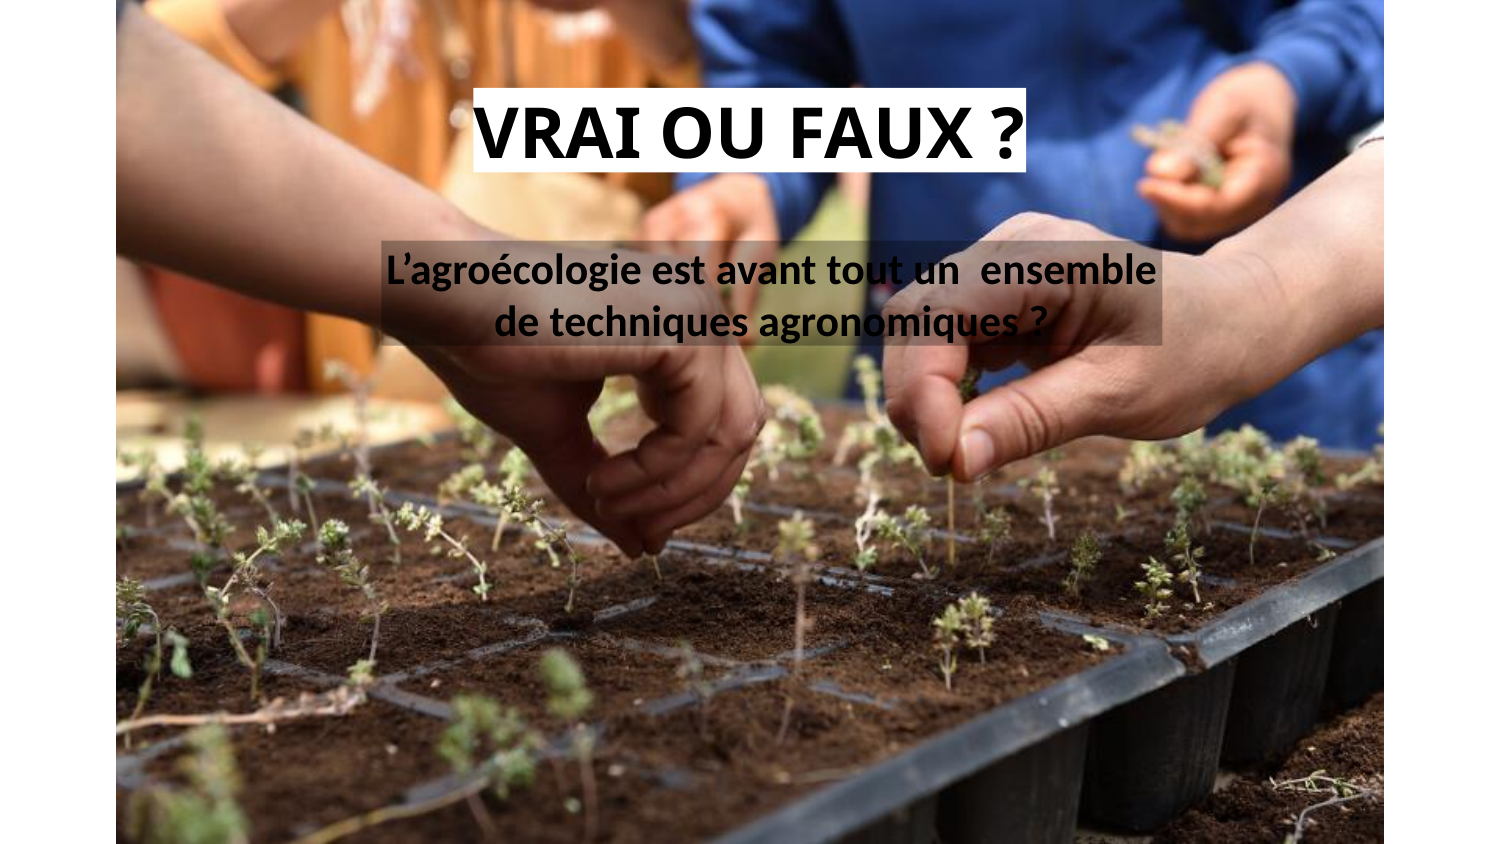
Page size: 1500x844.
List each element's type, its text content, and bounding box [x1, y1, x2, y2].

text_box VRAI OU FAUX ? [473, 87, 1027, 173]
picture [116, 0, 1384, 844]
text_box L’agroécologie est avant tout un ensemble de techniques agronomiques ? [381, 240, 1163, 346]
